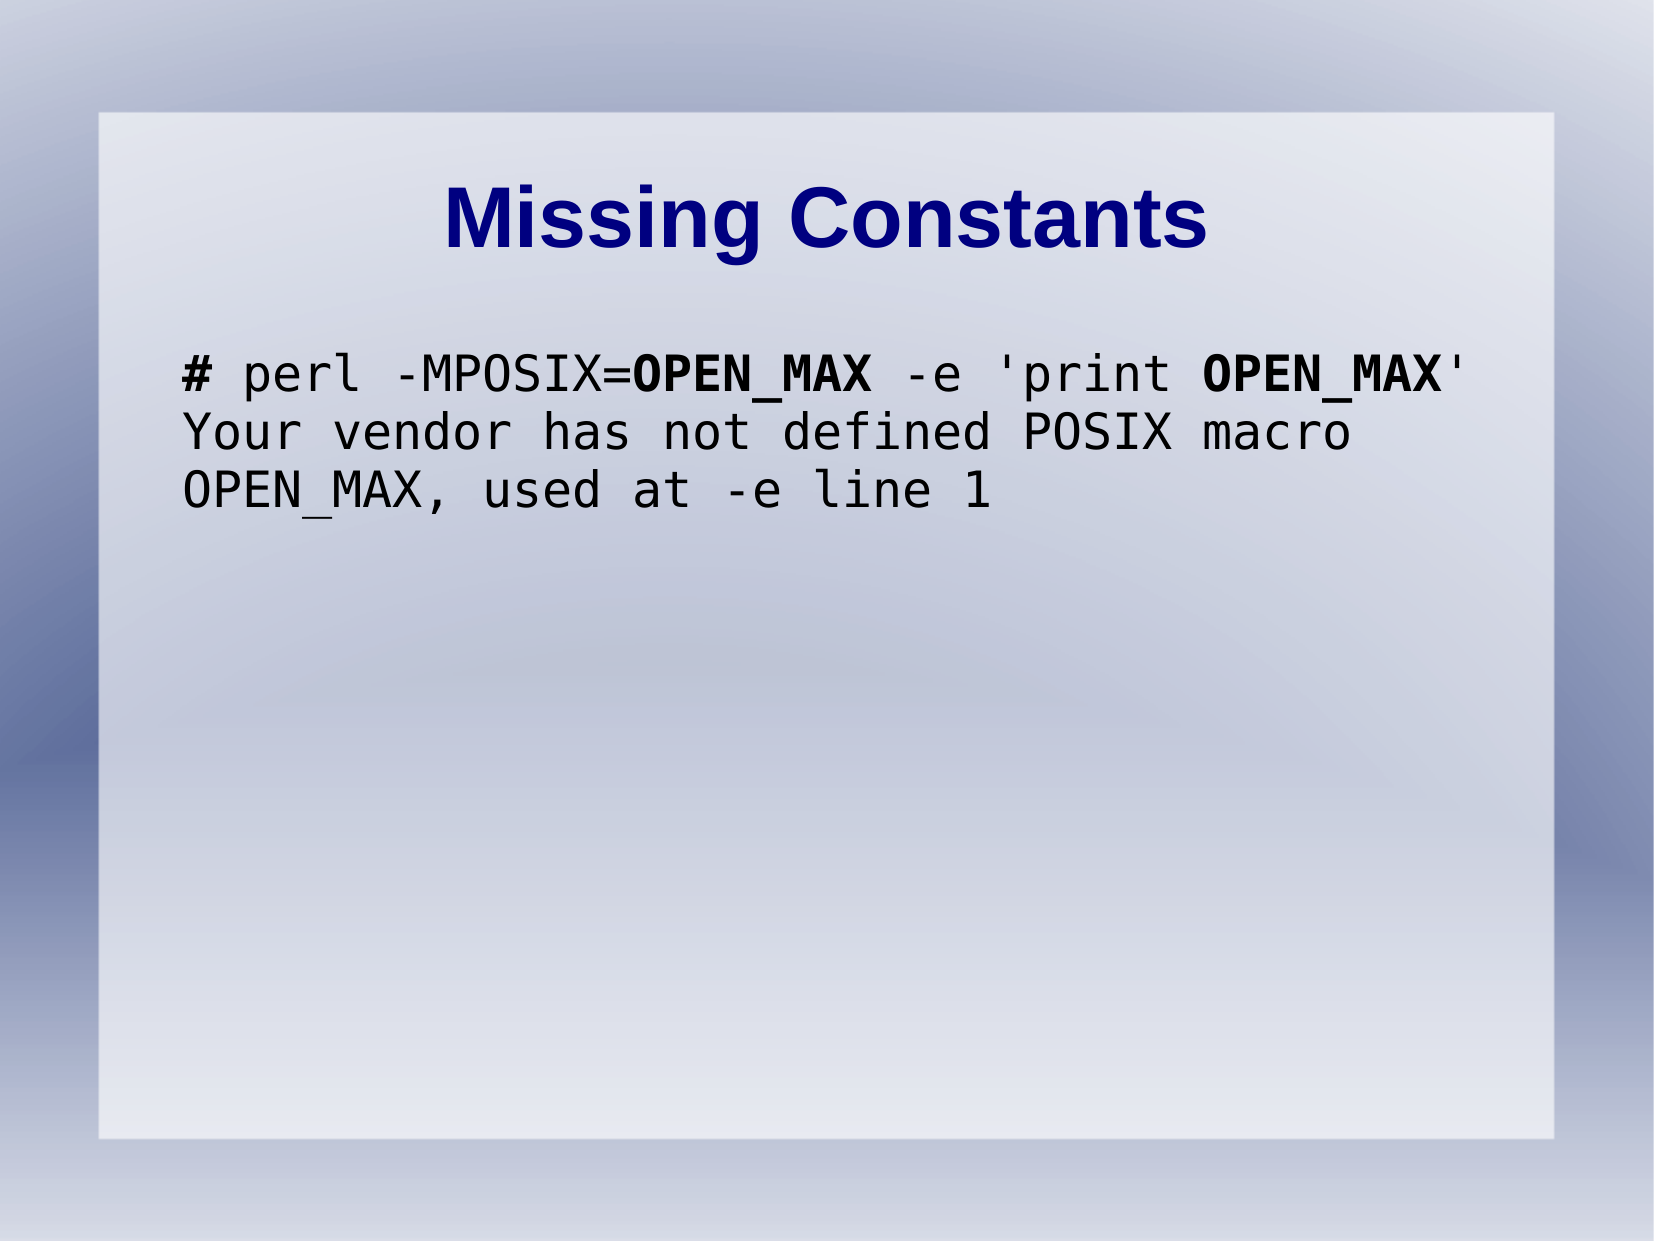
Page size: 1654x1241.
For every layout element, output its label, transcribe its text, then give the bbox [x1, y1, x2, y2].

picture [0, 0, 1654, 1241]
text_box # perl -MPOSIX=OPEN_MAX -e 'print OPEN_MAX' Your vendor has not defined POSIX macro OPEN_MAX, used at -e line 1 [167, 337, 1488, 528]
title Missing Constants [118, 114, 1536, 322]
